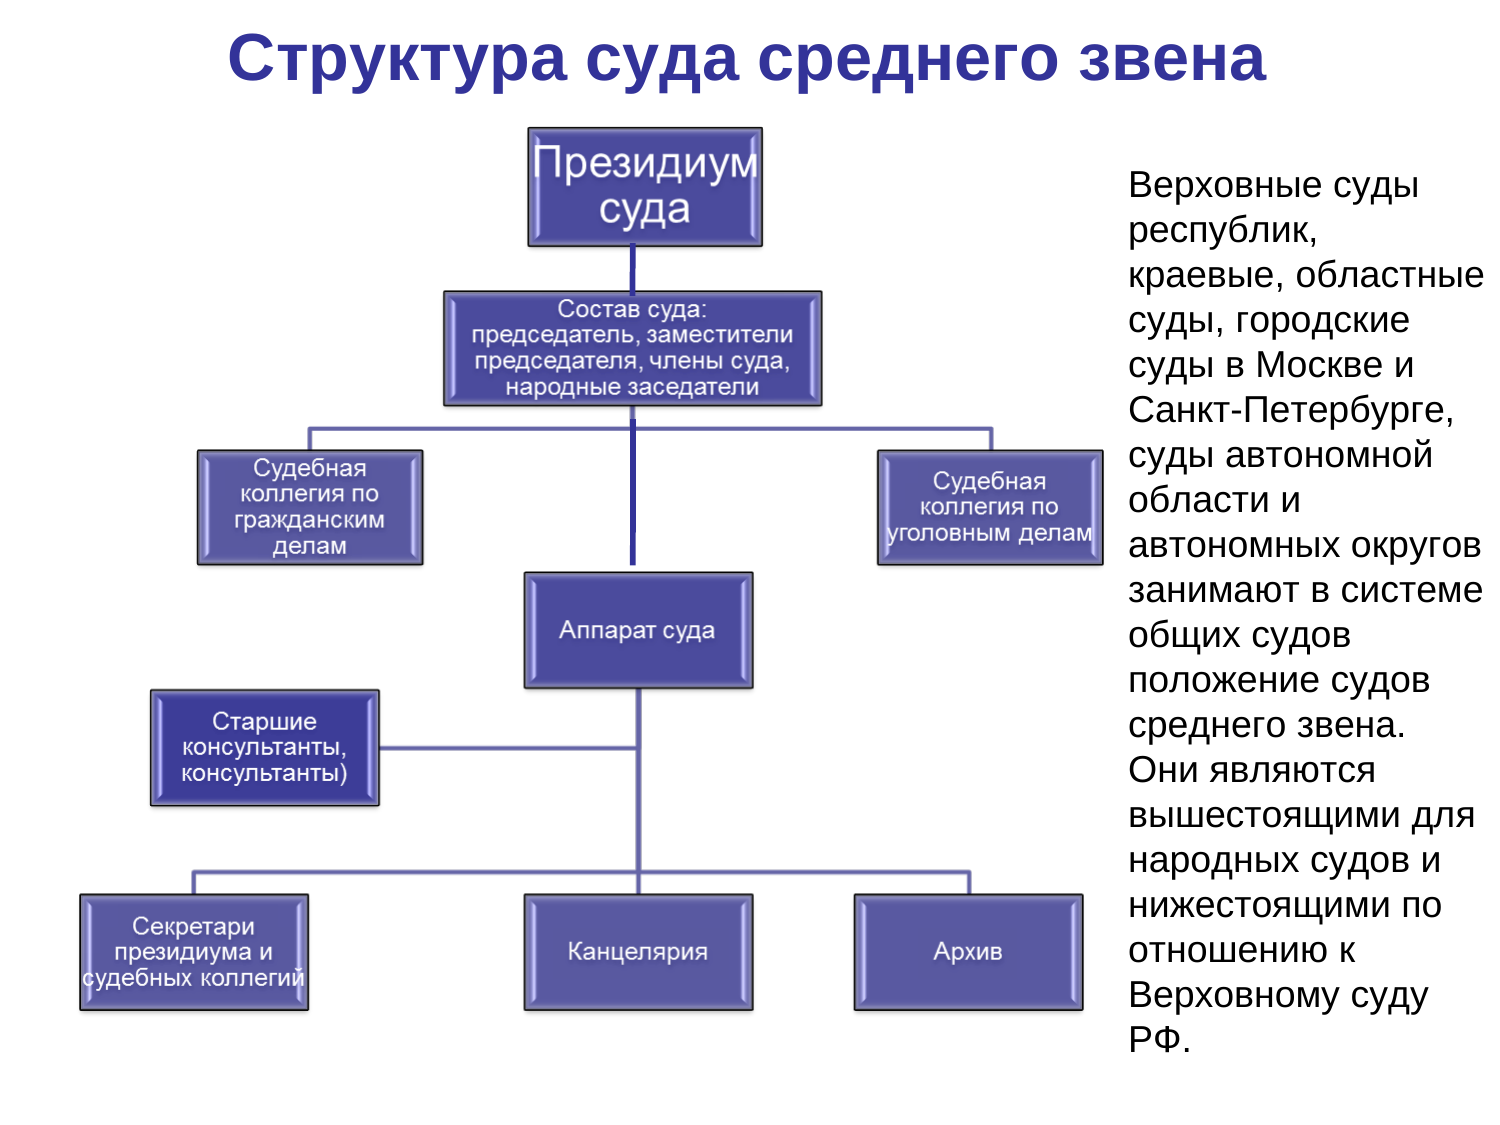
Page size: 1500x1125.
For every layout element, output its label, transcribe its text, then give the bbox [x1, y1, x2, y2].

picture [46, 280, 1113, 1021]
text_box Верховные суды республик, краевые, областные суды, городские суды в Москве и Санкт-Петербурге, суды автономной области и автономных округов занимают в системе общих судов положение судов среднего звена. Они являются вышестоящими для народных судов и нижестоящими по отношению к Верховному суду РФ. [1113, 152, 1500, 1068]
title Структура суда среднего звена [82, 0, 1433, 108]
picture [469, 118, 821, 269]
